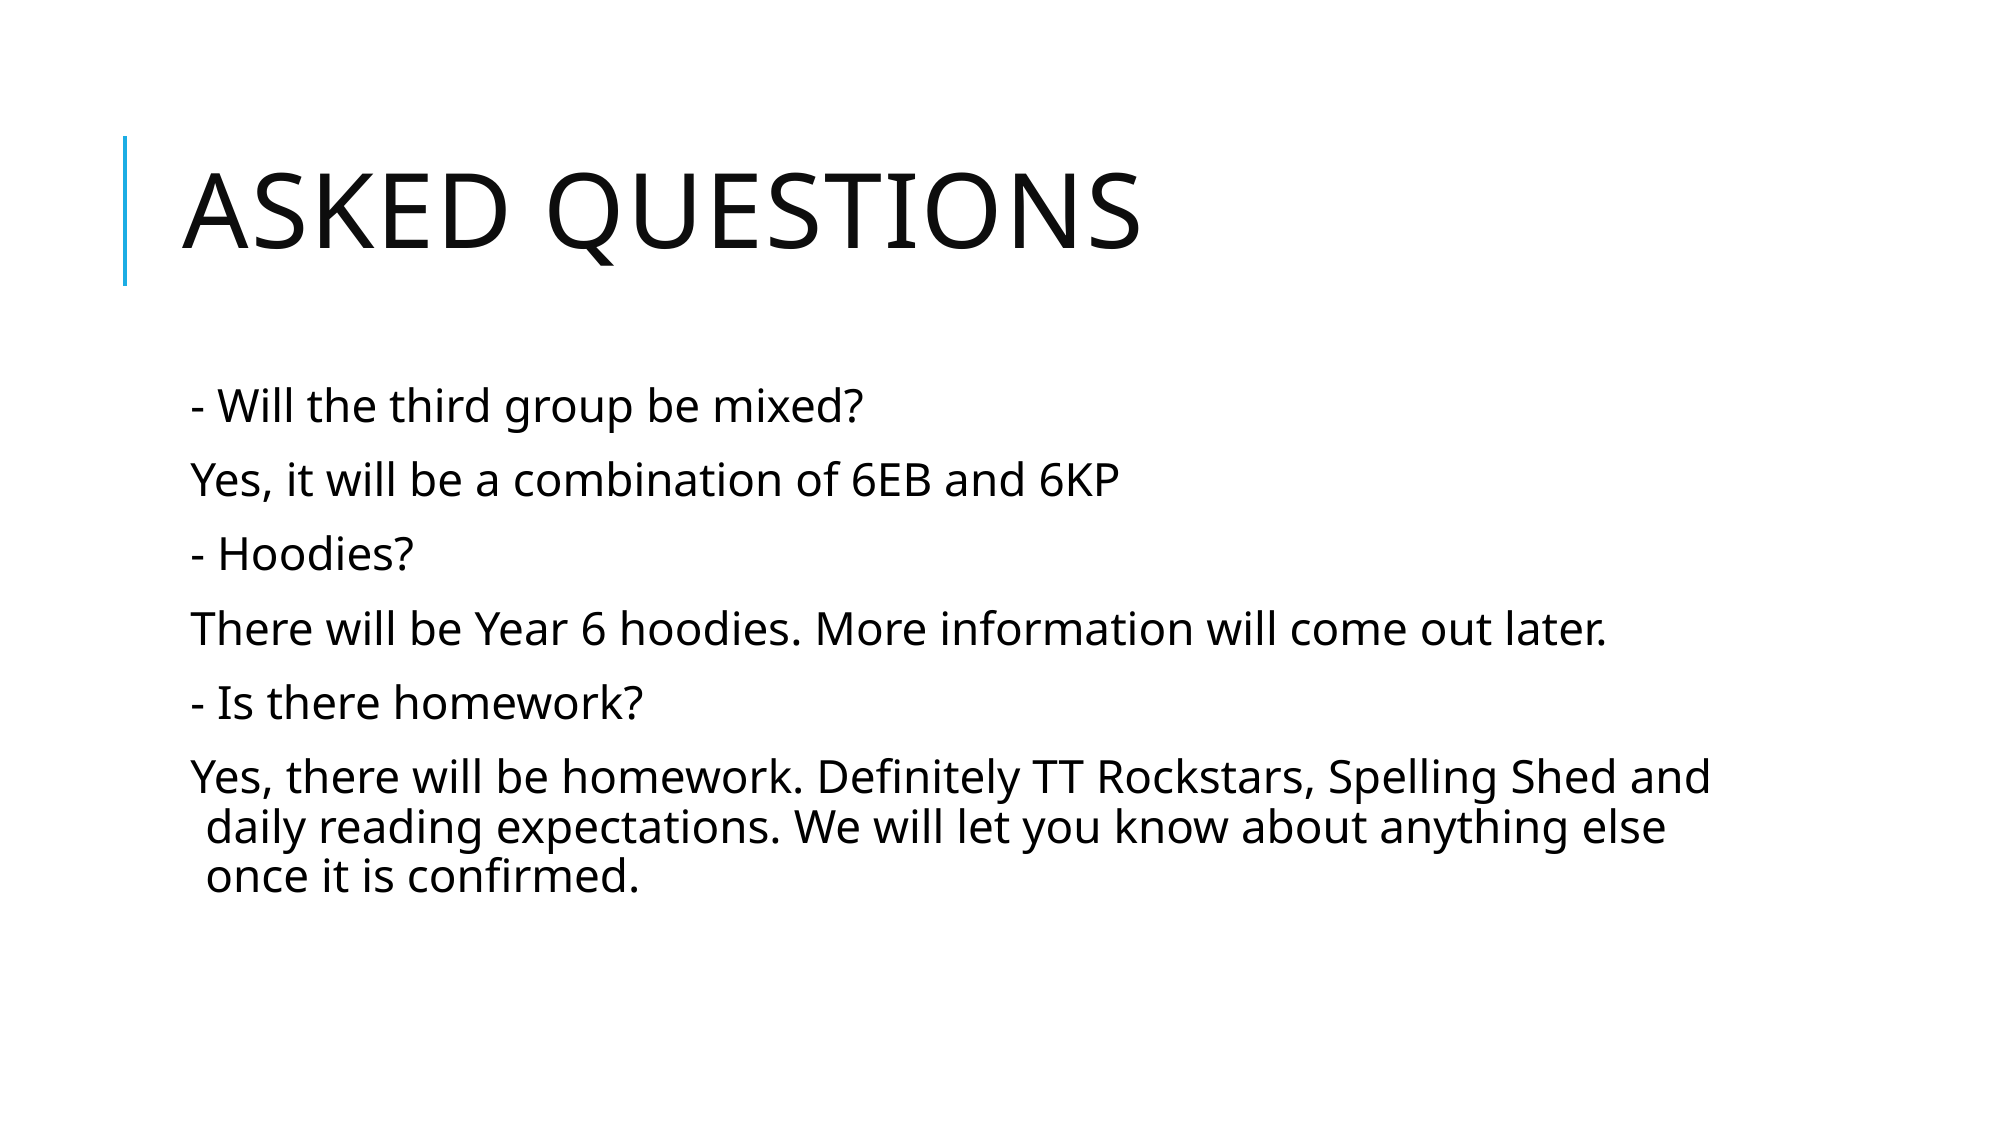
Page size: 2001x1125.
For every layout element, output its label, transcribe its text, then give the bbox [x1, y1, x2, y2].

title Asked Questions [168, 96, 1763, 343]
list - Will the third group be mixed? Yes, it will be a combination of 6EB and 6KP - Hoodies? There will be Year 6 hoodies. More information will come out later. - Is there homework? Yes, there will be homework. Definitely TT Rockstars, Spelling Shed and daily reading expectations. We will let you know about anything else once it is confirmed. [168, 375, 1763, 1036]
